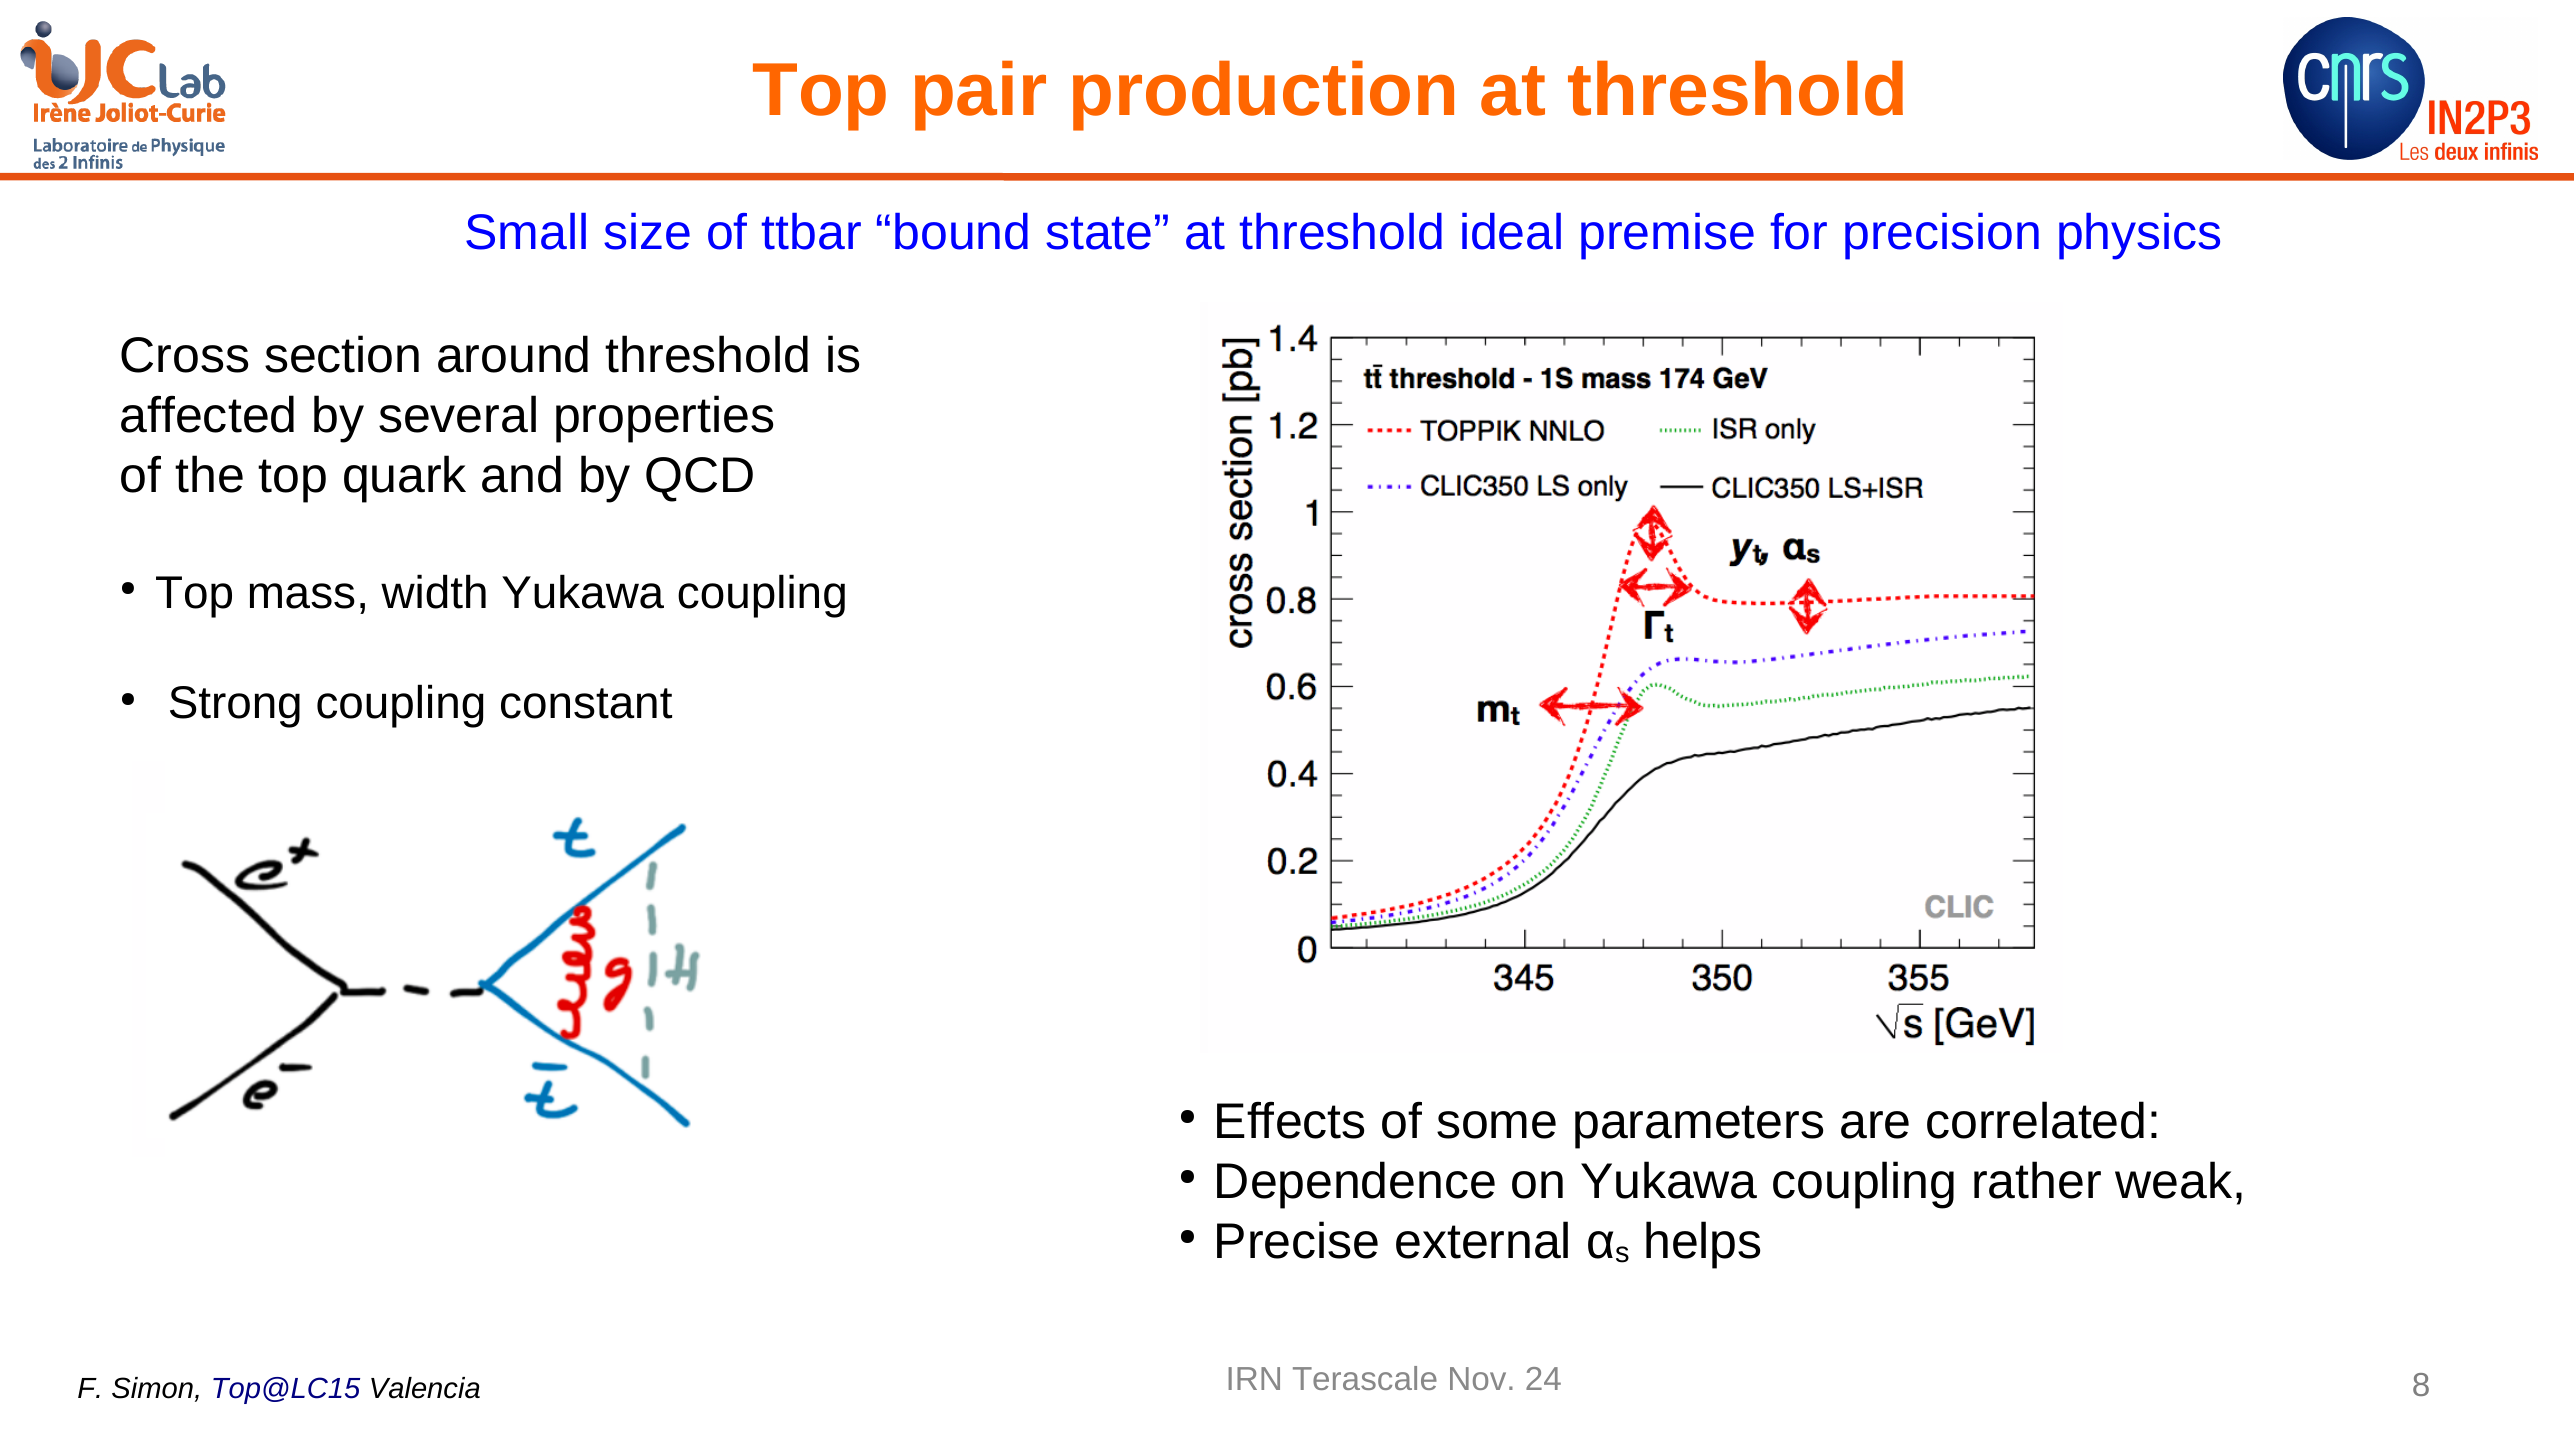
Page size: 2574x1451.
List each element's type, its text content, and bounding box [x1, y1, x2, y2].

text_box F. Simon, Top@LC15 Valencia [62, 1362, 497, 1413]
text_box Small size of ttbar “bound state” at threshold ideal premise for precision physics [450, 192, 2240, 268]
text_box Effects of some parameters are correlated: Dependence on Yukawa coupling rather weak, Precise external αs helps [1163, 1081, 2264, 1353]
picture [132, 761, 752, 1164]
picture [2415, 17, 2538, 160]
title Top pair production at threshold [226, 9, 2415, 162]
picture [1200, 302, 2063, 1053]
picture [4, 6, 241, 184]
text_box Cross section around threshold is affected by several properties of the top quark and by QCD Top mass, width Yukawa coupling Strong coupling constant [105, 315, 1030, 736]
